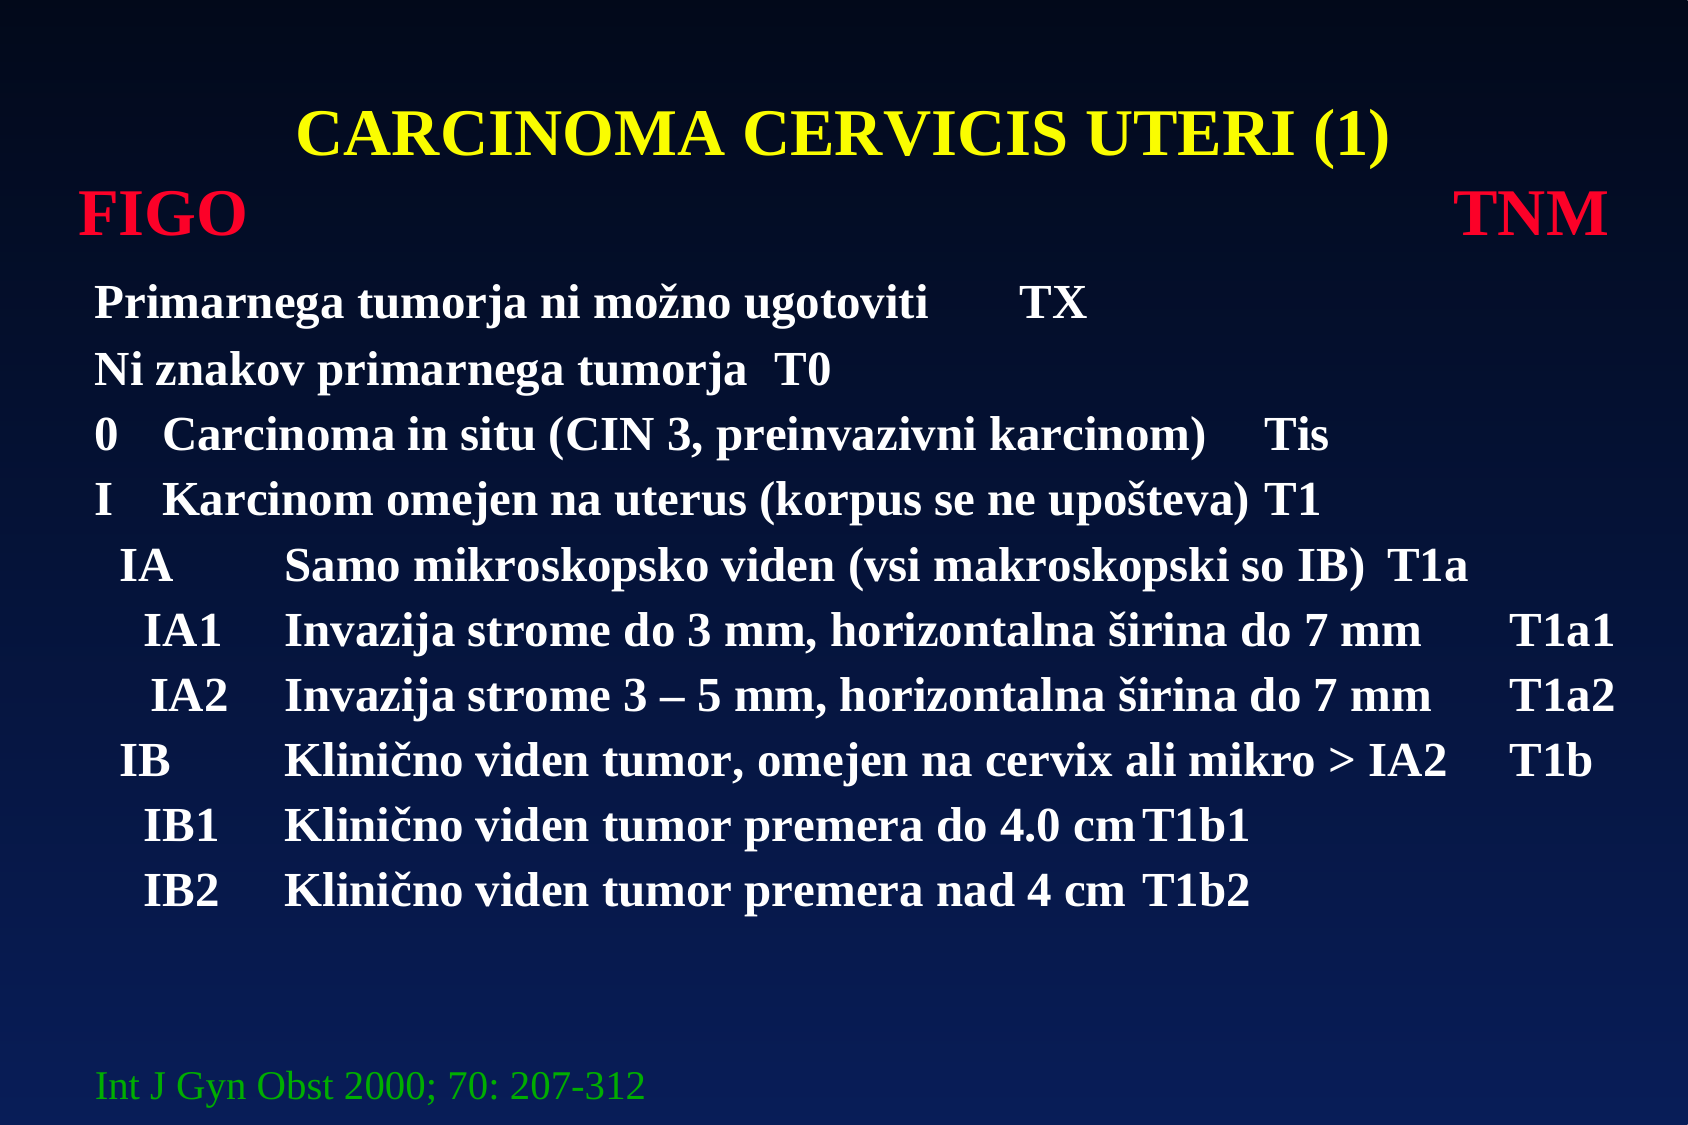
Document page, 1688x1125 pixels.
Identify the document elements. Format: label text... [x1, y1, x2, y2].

title CARCINOMA CERVICIS UTERI (1) FIGO TNM [0, 49, 1688, 288]
list Primarnega tumorja ni možno ugotoviti TX Ni znakov primarnega tumorja T0 0 Carcinoma in situ (CIN 3, preinvazivni karcinom) Tis I Karcinom omejen na uterus (korpus se ne upošteva) T1 IA Samo mikroskopsko viden (vsi makroskopski so IB) T1a IA1 Invazija strome do 3 mm, horizontalna širina do 7 mm T1a1 IA2 Invazija strome 3 – 5 mm, horizontalna širina do 7 mm T1a2 IB Klinično viden tumor, omejen na cervix ali mikro > IA2 T1b IB1 Klinično viden tumor premera do 4.0 cm T1b1 IB2 Klinično viden tumor premera nad 4 cm T1b2 Int J Gyn Obst 2000; 70: 207-312 [24, 262, 1688, 1125]
